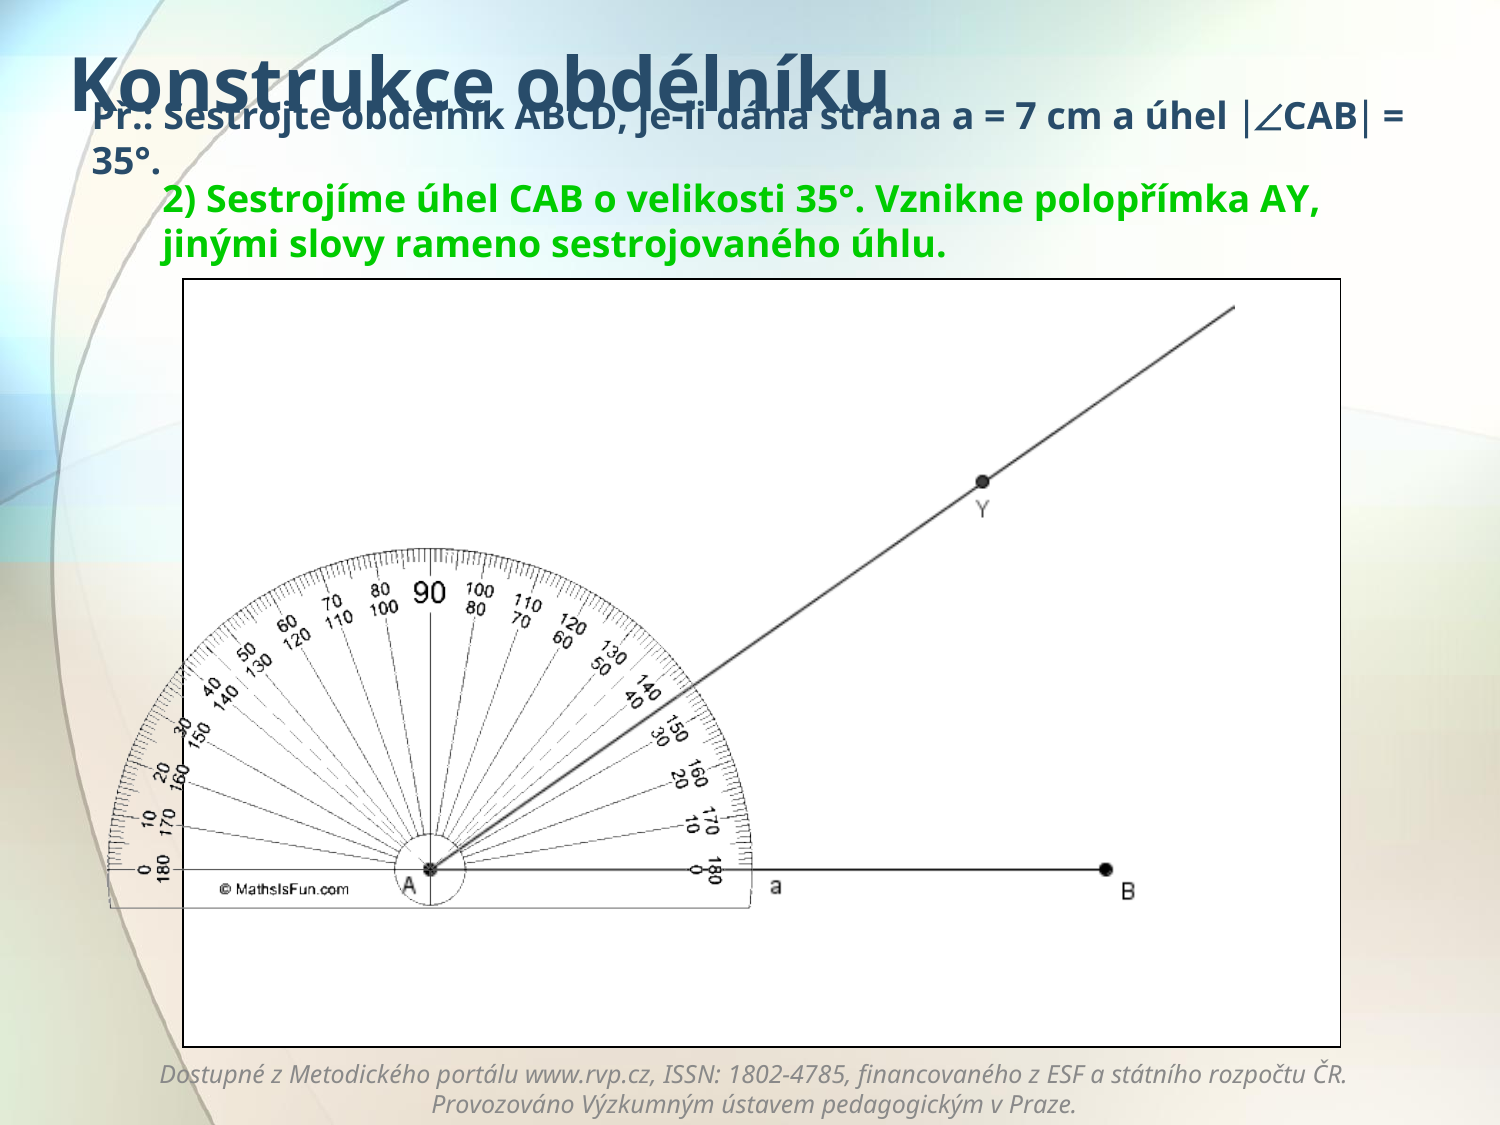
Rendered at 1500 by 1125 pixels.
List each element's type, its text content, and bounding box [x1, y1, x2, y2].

text_box Př.: Sestrojte obdélník ABCD, je-li dána strana a = 7 cm a úhel CAB = 35°. [76, 90, 1459, 185]
text_box [183, 278, 1341, 1047]
picture [0, 0, 1500, 1125]
text_box 2) Sestrojíme úhel CAB o velikosti 35°. Vznikne polopřímka AY, jinými slovy rameno sestrojovaného úhlu. [147, 172, 1459, 267]
title Konstrukce obdélníku [53, 38, 1388, 142]
